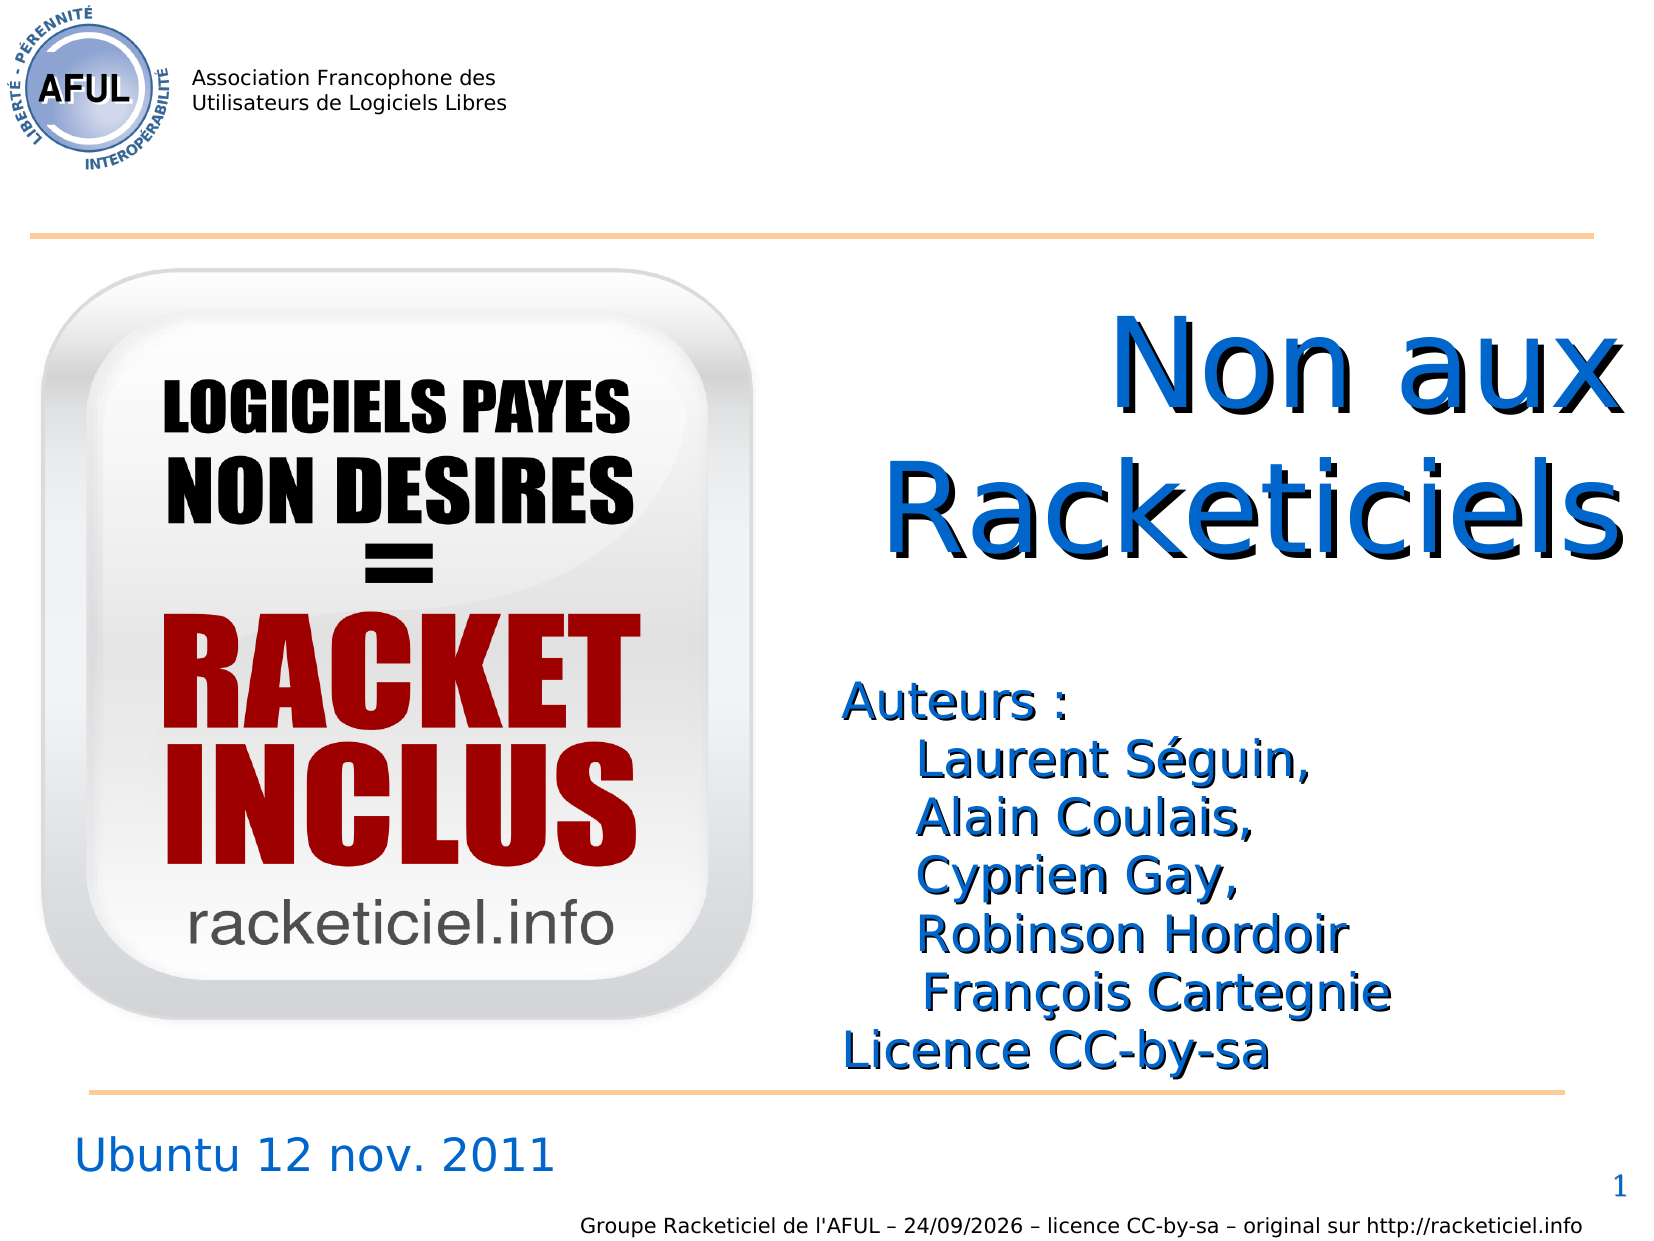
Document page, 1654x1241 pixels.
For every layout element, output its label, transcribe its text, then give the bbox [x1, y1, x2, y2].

title Non aux Racketiciels [826, 291, 1625, 583]
text_box Auteurs : Laurent Séguin, Alain Coulais, Cyprien Gay, Robinson Hordoir François Cartegnie Licence CC-by-sa [826, 664, 1595, 1087]
picture [30, 265, 768, 1039]
picture [0, 0, 178, 178]
text_box Ubuntu 12 nov. 2011 [59, 1122, 591, 1191]
